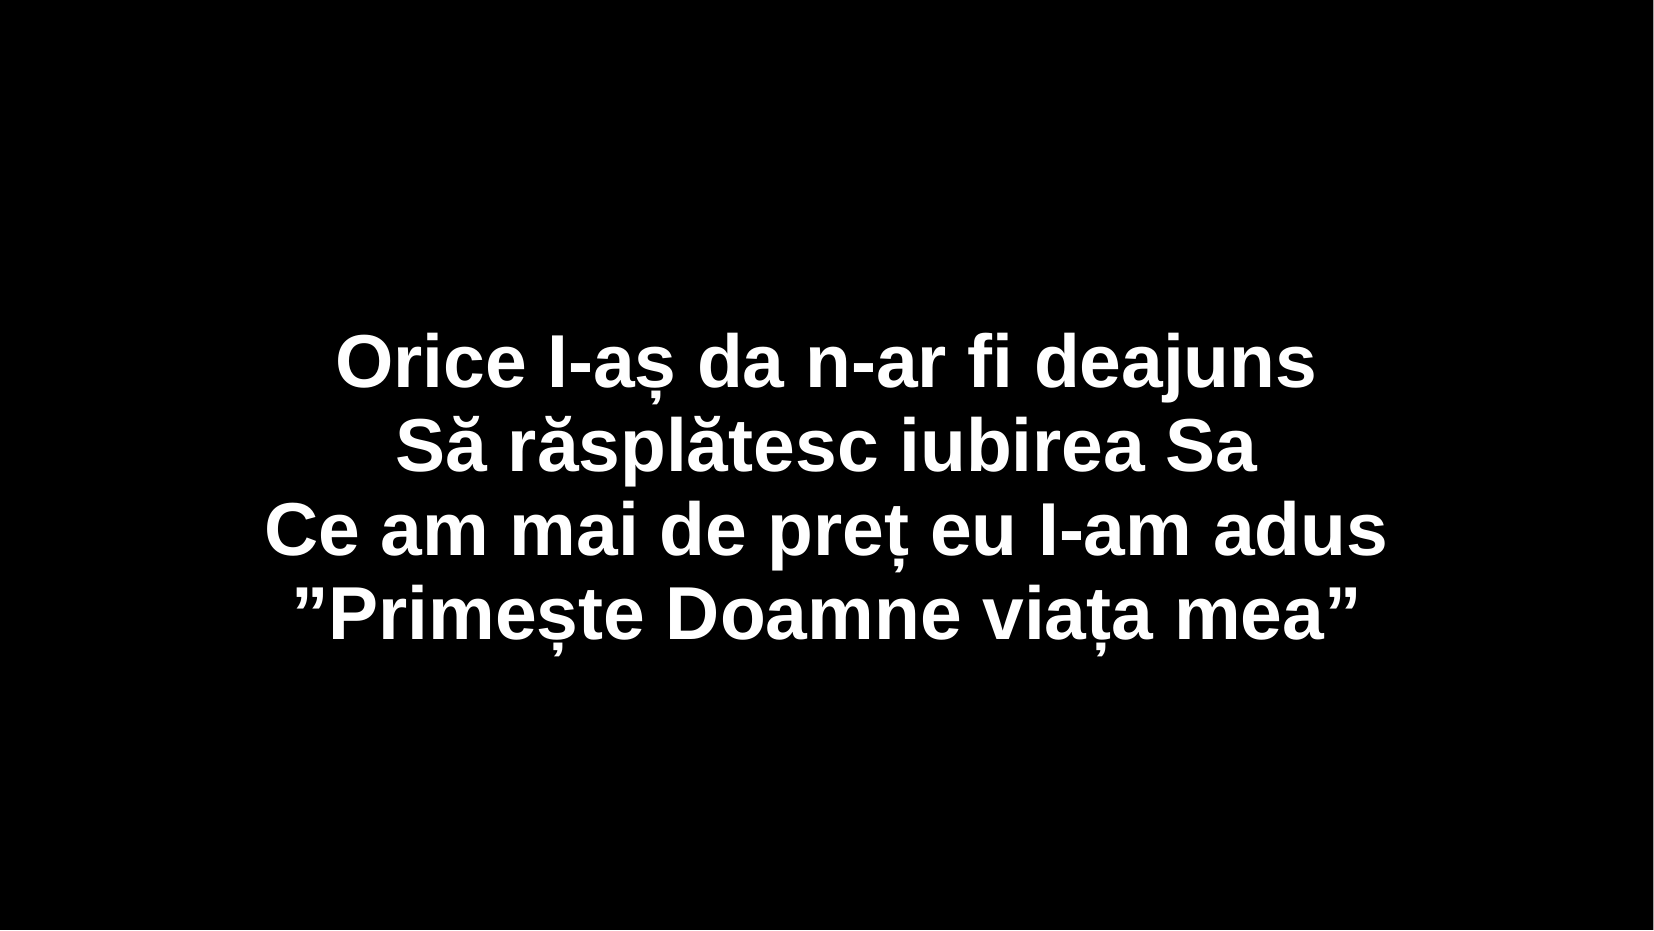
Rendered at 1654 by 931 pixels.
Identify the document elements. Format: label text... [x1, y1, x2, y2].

subtitle Orice I-aș da n-ar fi deajuns Să răsplătesc iubirea Sa Ce am mai de preț eu I-am adus ”Primește Doamne viața mea” [82, 217, 1571, 757]
